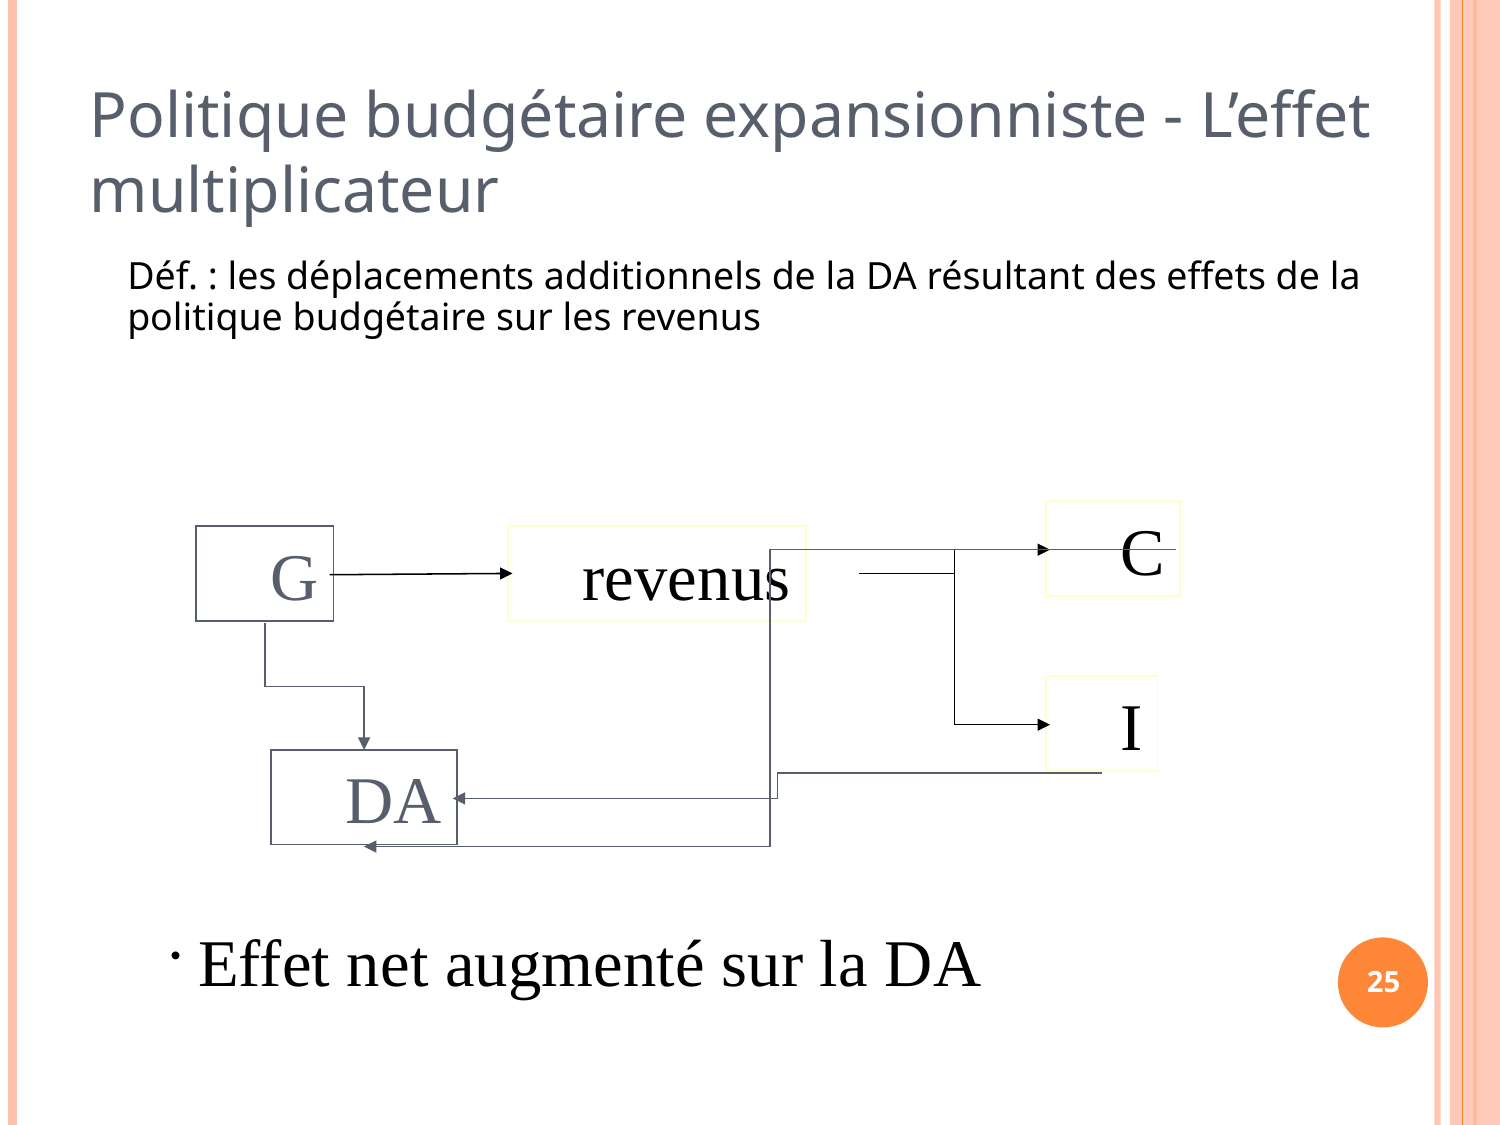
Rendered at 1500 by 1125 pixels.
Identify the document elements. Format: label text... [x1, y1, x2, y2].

text_box  C [1046, 501, 1180, 597]
title Politique budgétaire expansionniste - L’effet multiplicateur [75, 45, 1447, 233]
text_box  revenus [508, 526, 806, 622]
text_box  DA [271, 749, 457, 845]
text_box  I [1045, 676, 1158, 772]
list Déf. : les déplacements additionnels de la DA résultant des effets de la politique budgétaire sur les revenus [112, 249, 1388, 500]
slide_number <numéro> [1333, 940, 1434, 1027]
text_box  revenus [771, 550, 806, 622]
text_box Effet net augmenté sur la DA [155, 912, 998, 1008]
text_box  G [195, 526, 334, 622]
